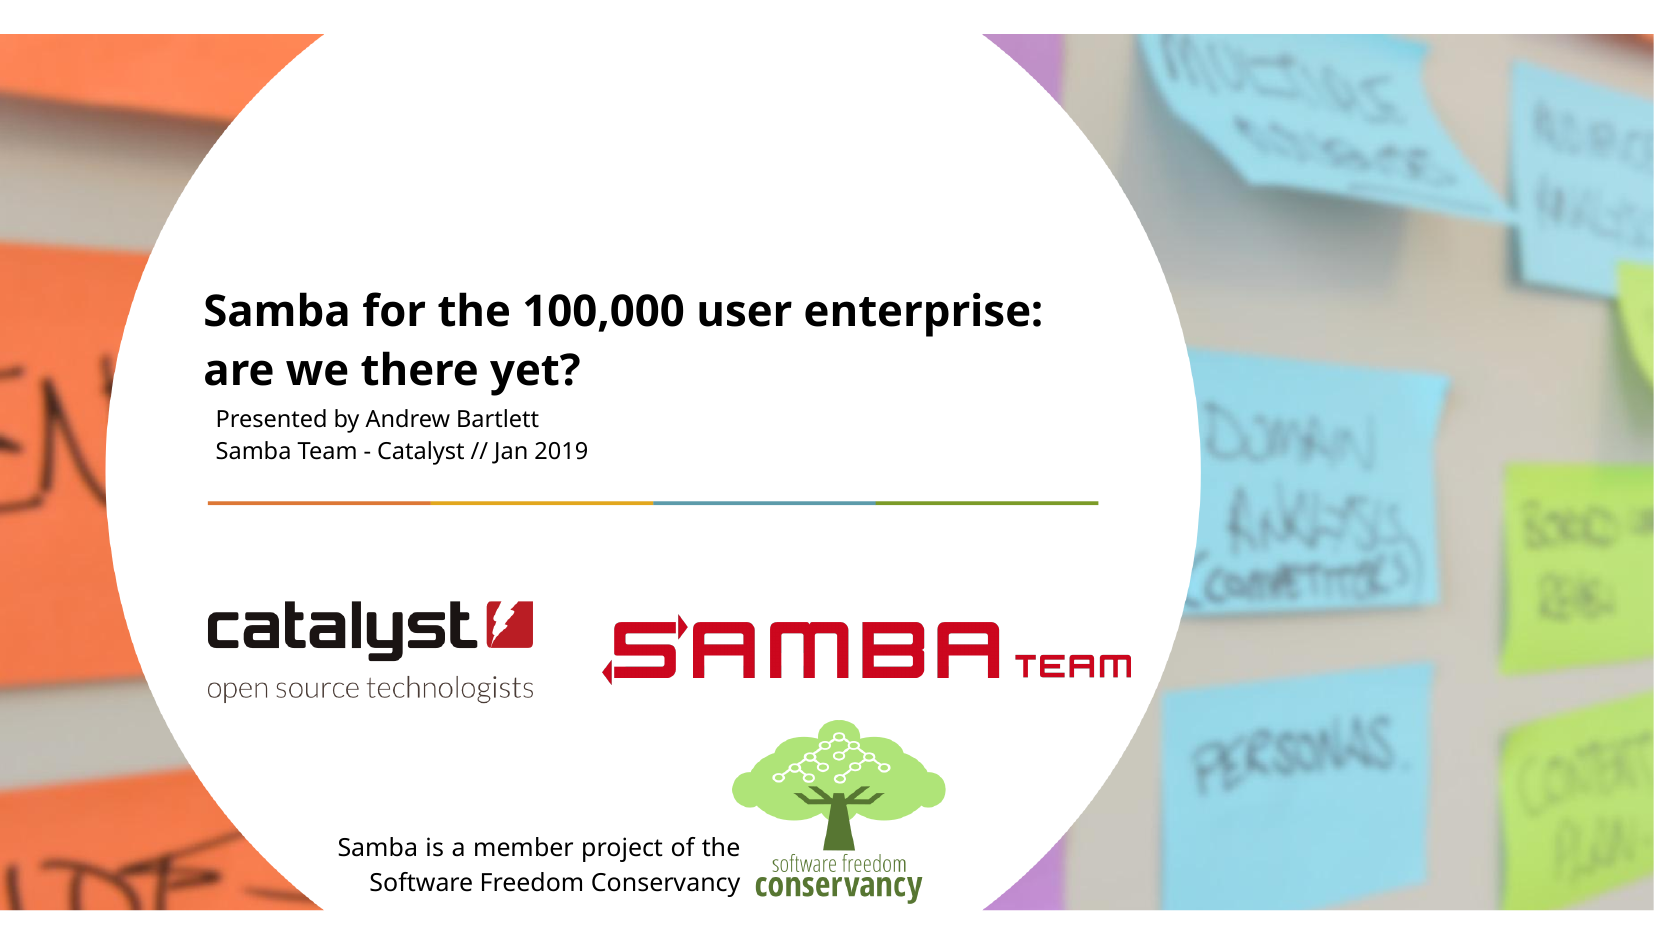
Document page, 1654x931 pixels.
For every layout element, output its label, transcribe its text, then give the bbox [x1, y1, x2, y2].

text_box Samba is a member project of the Software Freedom Conservancy [322, 822, 756, 898]
text_box Presented by Andrew Bartlett Samba Team - Catalyst // Jan 2019 [200, 394, 1241, 467]
title Samba for the 100,000 user enterprise: are we there yet? [203, 221, 1078, 399]
picture [0, 0, 1654, 931]
